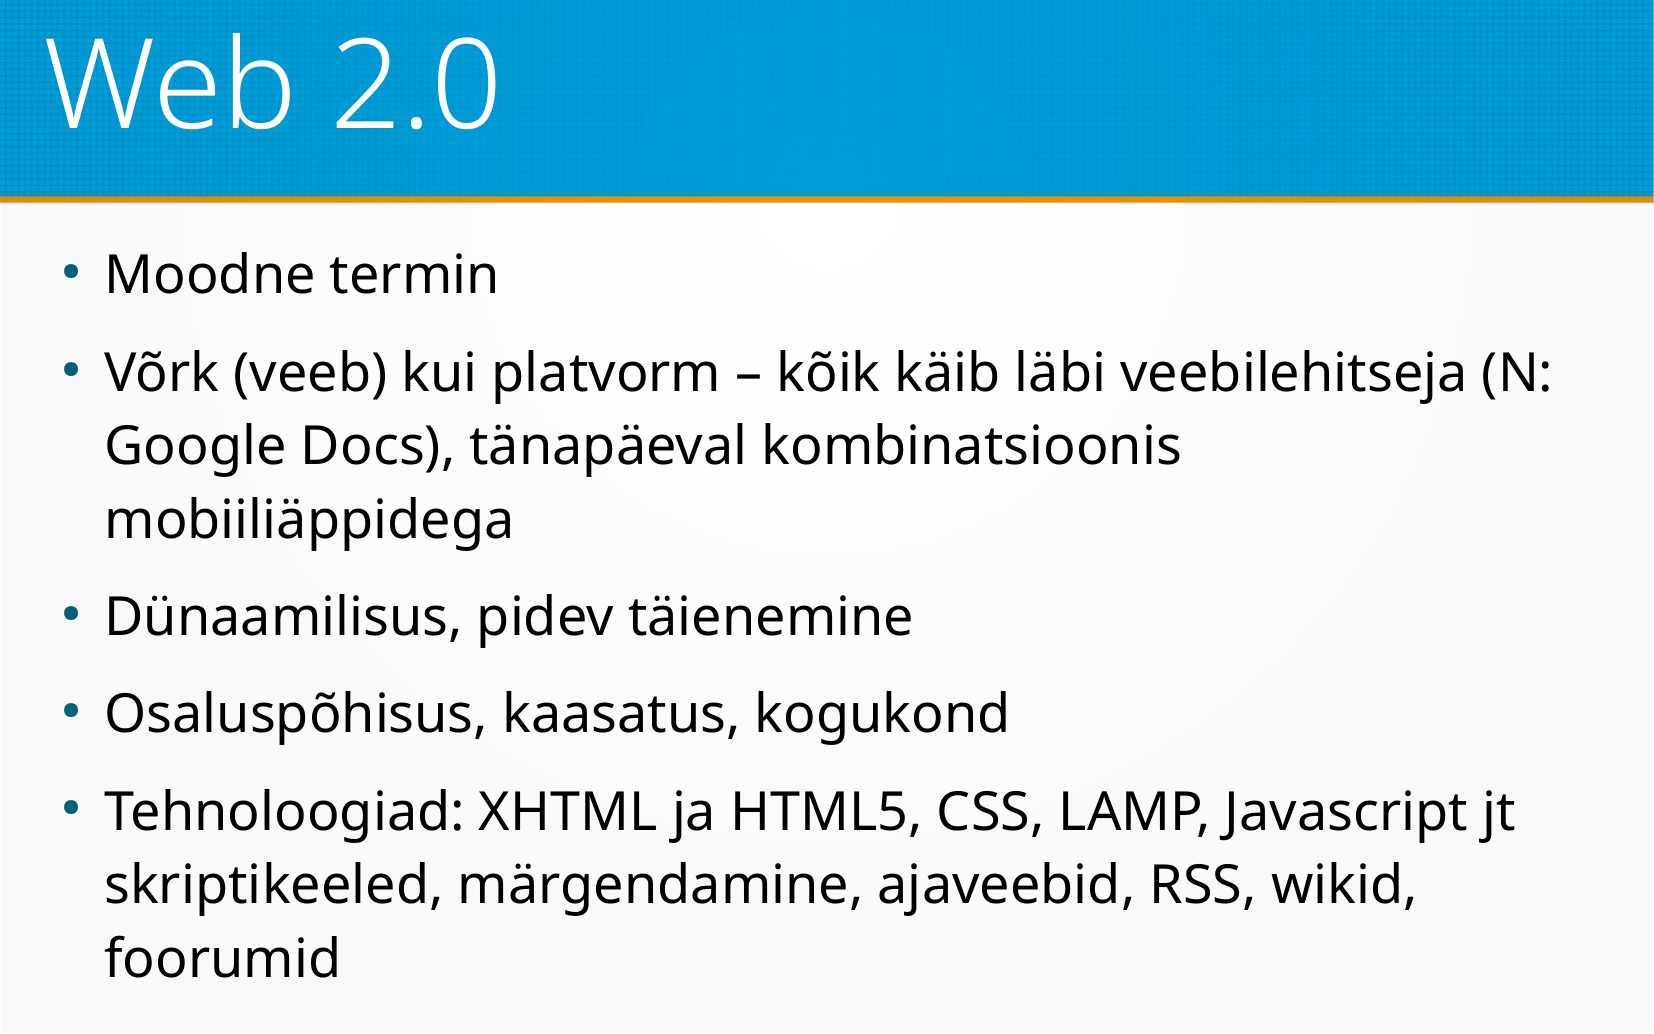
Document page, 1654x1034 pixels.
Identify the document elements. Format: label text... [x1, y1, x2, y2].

picture [0, 195, 1654, 1034]
list Moodne termin Võrk (veeb) kui platvorm – kõik käib läbi veebilehitseja (N: Google Docs), tänapäeval kombinatsioonis mobiiliäppidega Dünaamilisus, pidev täienemine Osaluspõhisus, kaasatus, kogukond Tehnoloogiad: XHTML ja HTML5, CSS, LAMP, Javascript jt skriptikeeled, märgendamine, ajaveebid, RSS, wikid, foorumid [47, 236, 1607, 1002]
title Web 2.0 [43, 0, 1619, 166]
